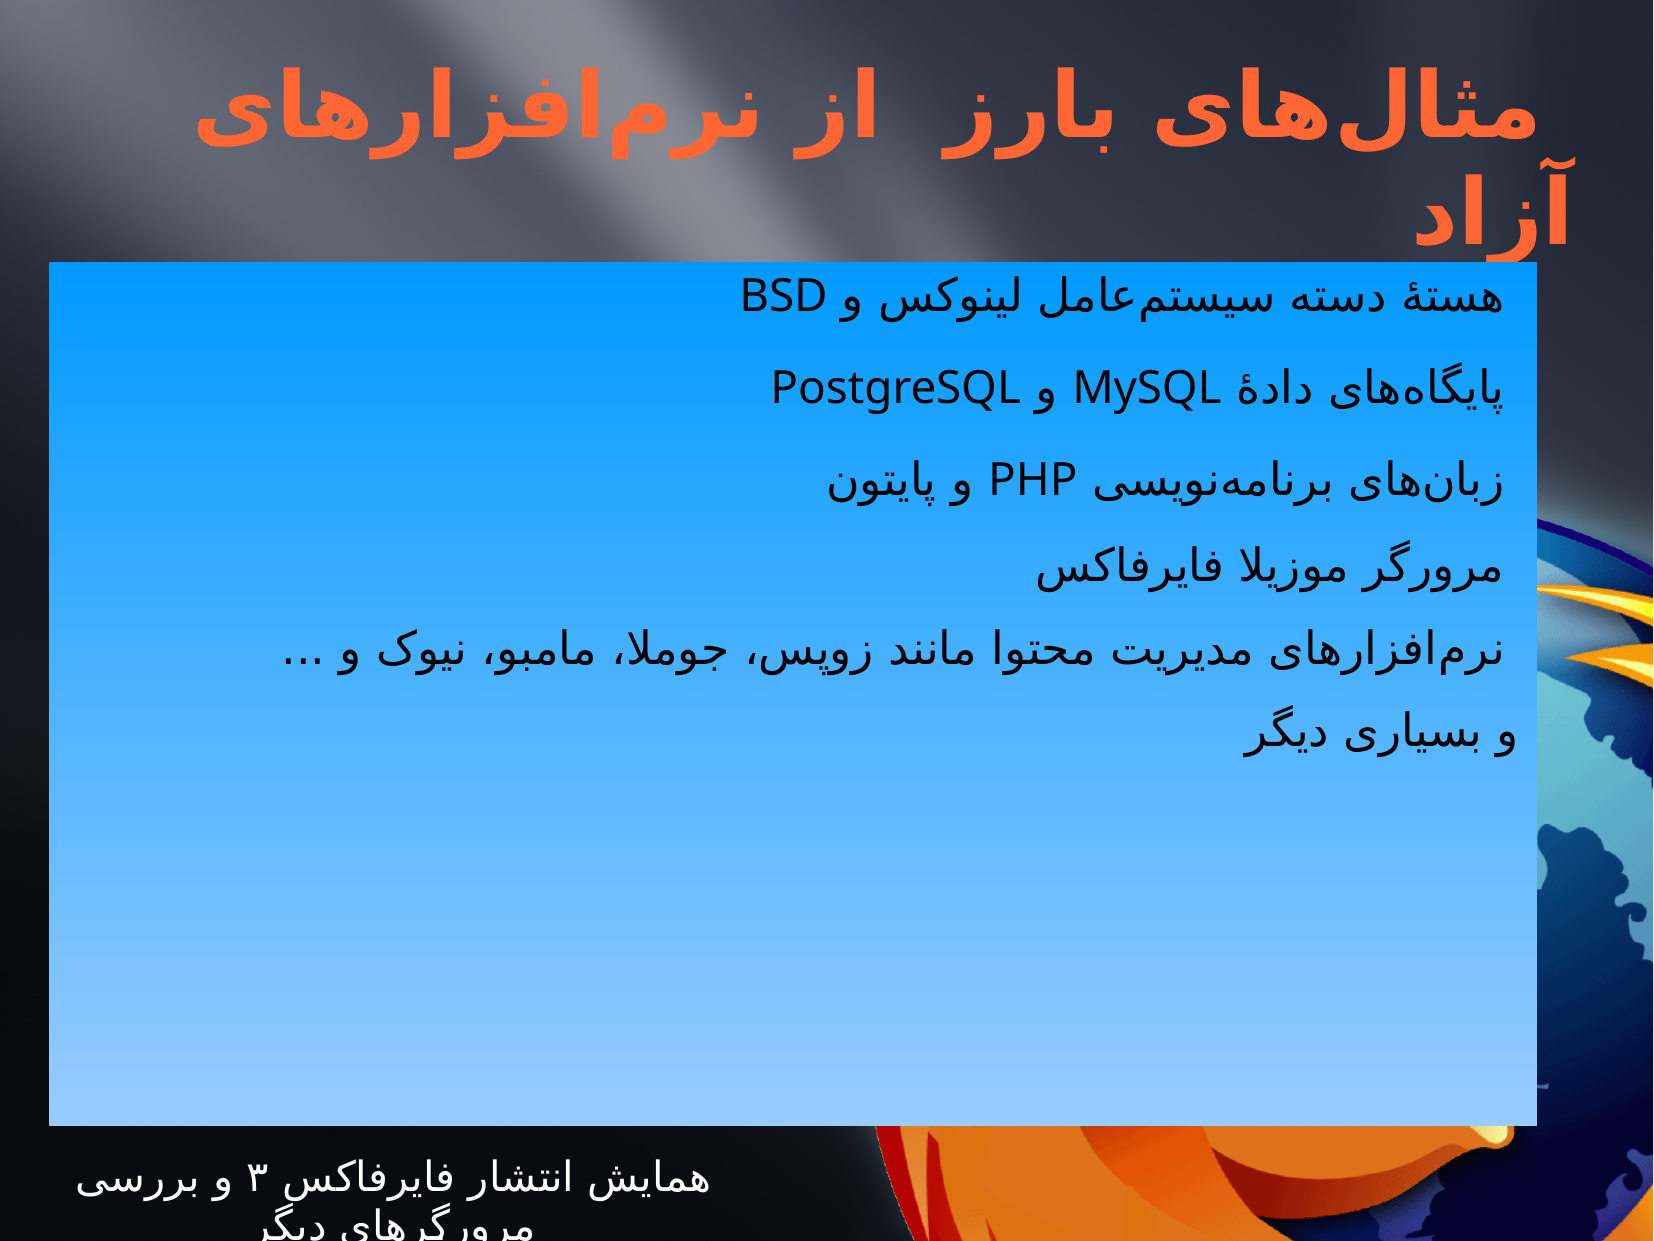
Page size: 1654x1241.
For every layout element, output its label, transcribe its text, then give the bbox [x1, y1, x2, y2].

picture [0, 0, 1654, 1241]
title مثال‌های بارز از نرم‌افزارهای آزاد [149, 55, 1575, 263]
list هستهٔ دسته سیستم‌عامل لینوکس و BSD پایگاه‌های دادهٔ MySQL و PostgreSQL زبان‌های برنامه‌نویسی PHP و پایتون مرورگر موزیلا فایرفاکس نرم‌افزارهای مدیریت محتوا مانند زوپس، جوملا، مامبو، نیوک و ... و بسیاری دیگر [49, 262, 1537, 1126]
picture [521, 1231, 528, 1237]
